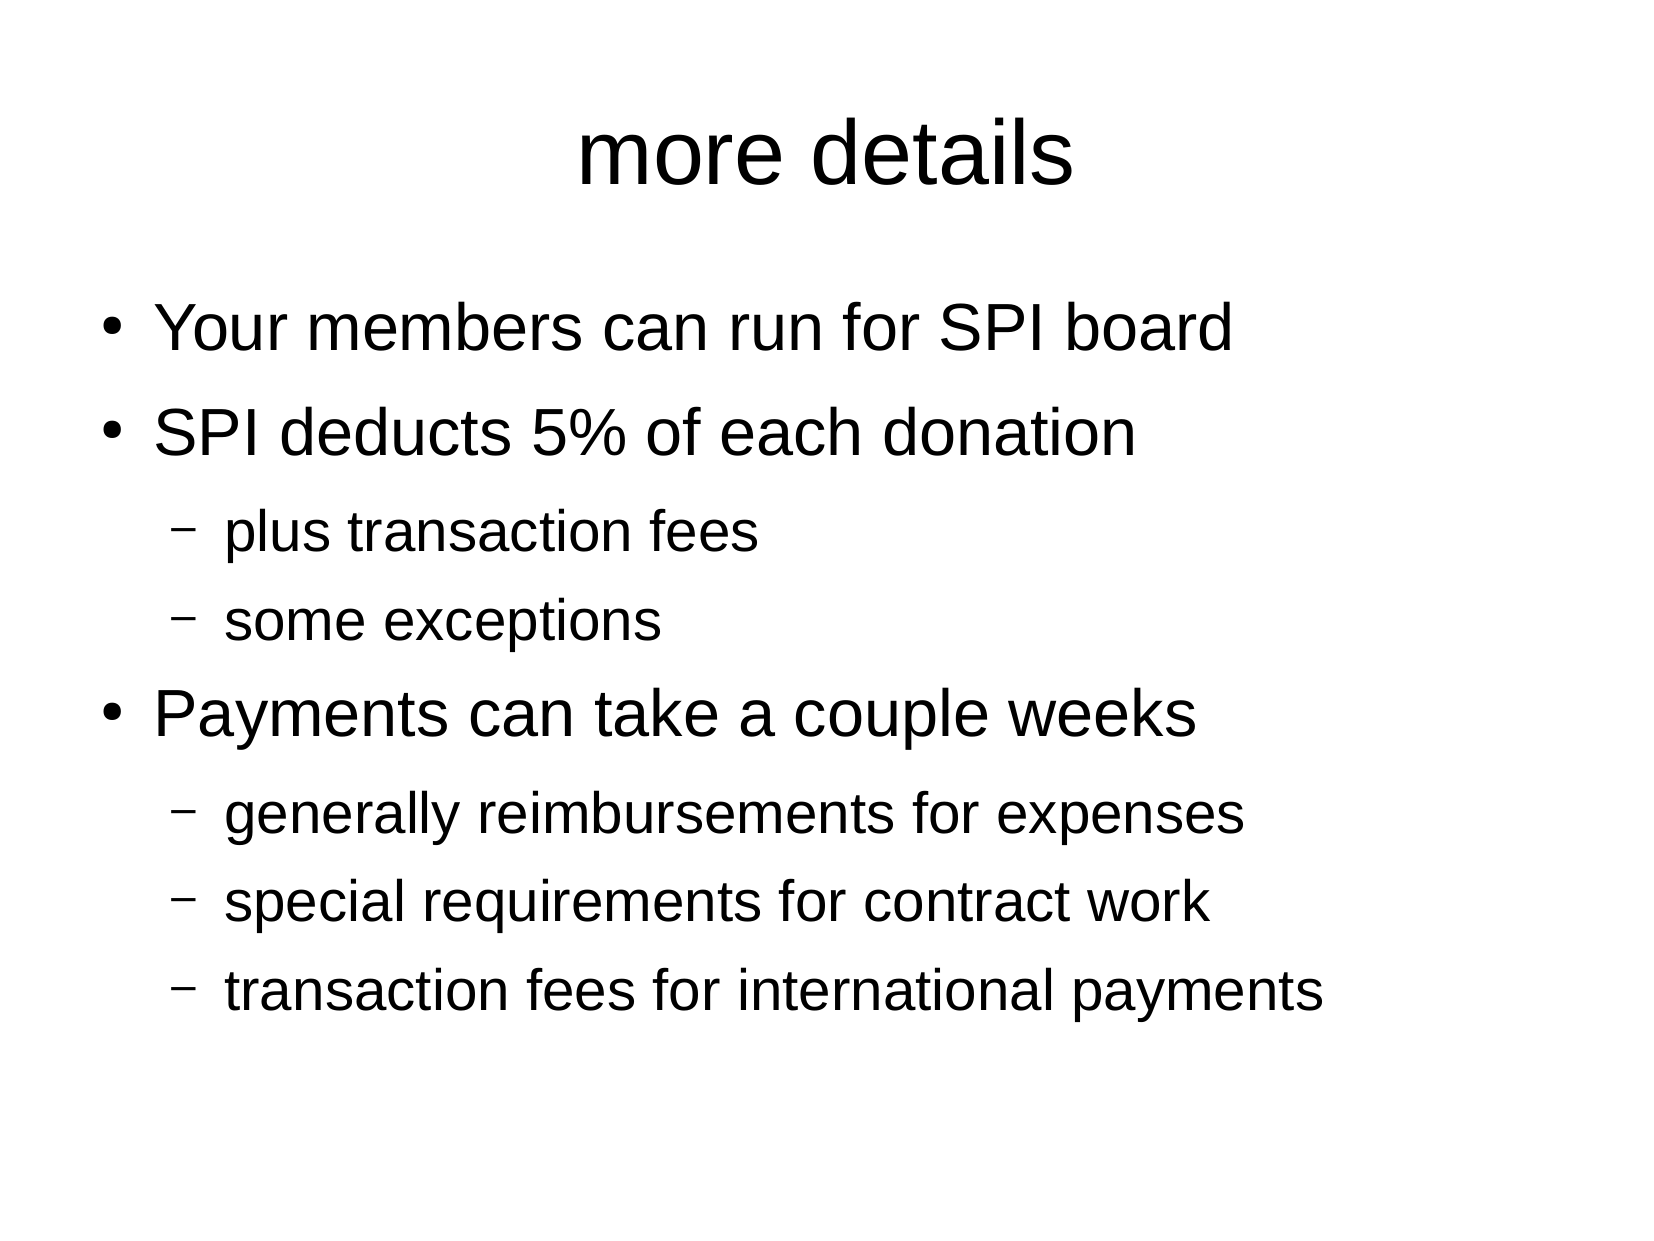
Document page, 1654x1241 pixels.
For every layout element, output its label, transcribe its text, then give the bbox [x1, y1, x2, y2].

title more details [82, 49, 1571, 257]
list Your members can run for SPI board SPI deducts 5% of each donation plus transaction fees some exceptions Payments can take a couple weeks generally reimbursements for expenses special requirements for contract work transaction fees for international payments [82, 290, 1538, 1141]
